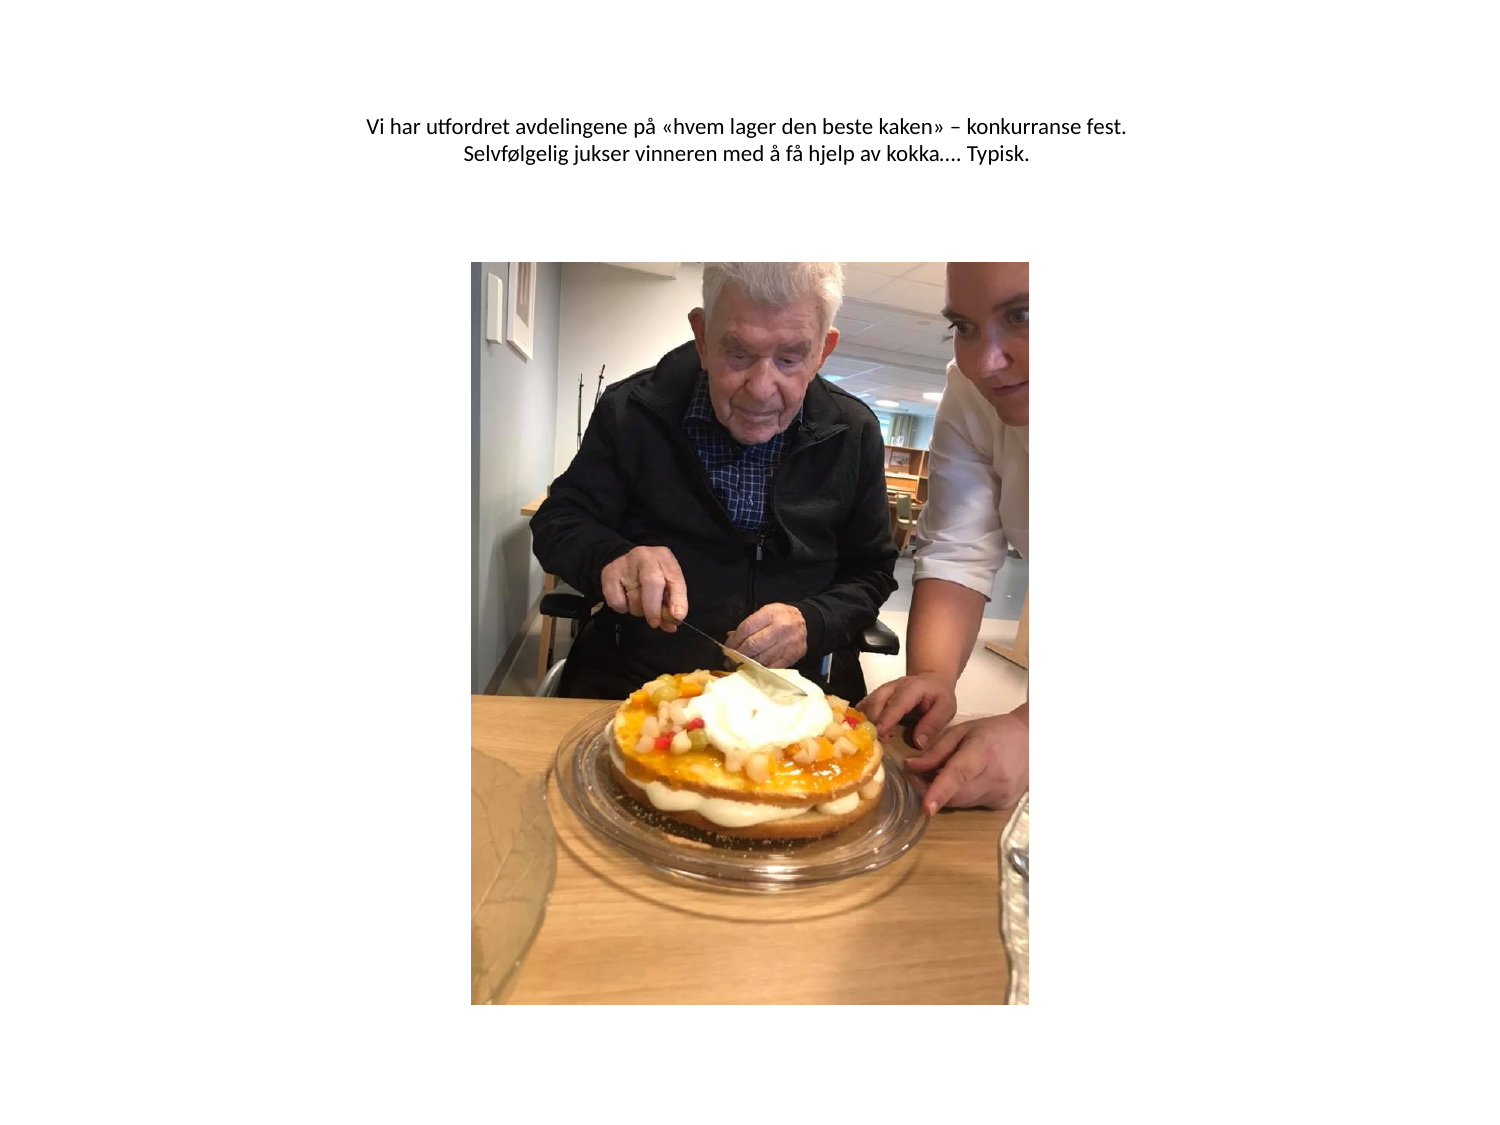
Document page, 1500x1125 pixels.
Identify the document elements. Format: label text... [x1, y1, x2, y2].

picture [471, 262, 1029, 1005]
title Vi har utfordret avdelingene på «hvem lager den beste kaken» – konkurranse fest. Selvfølgelig jukser vinneren med å få hjelp av kokka…. Typisk. [75, 45, 1426, 233]
